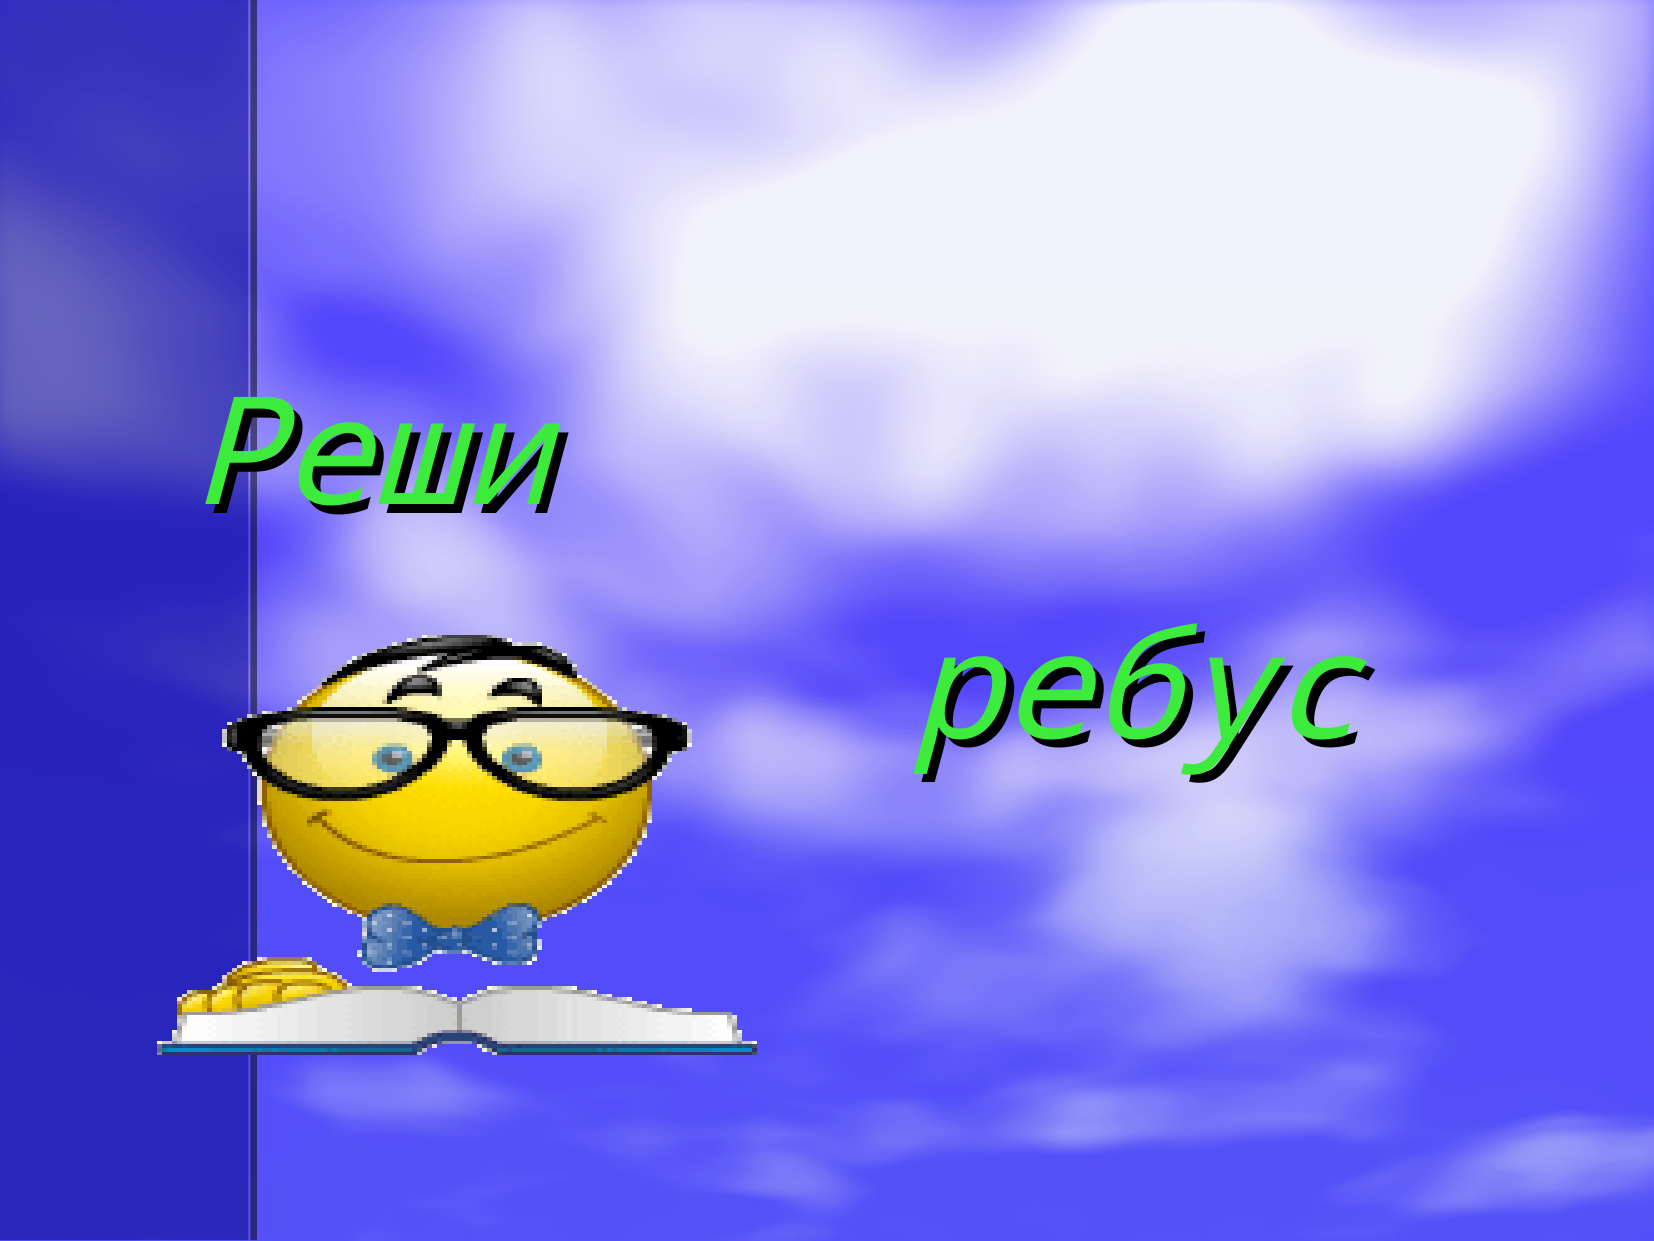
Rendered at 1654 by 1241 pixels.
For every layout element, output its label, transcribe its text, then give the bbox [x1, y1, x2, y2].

picture [147, 617, 768, 1063]
list Реши ребус [119, 344, 1533, 1126]
